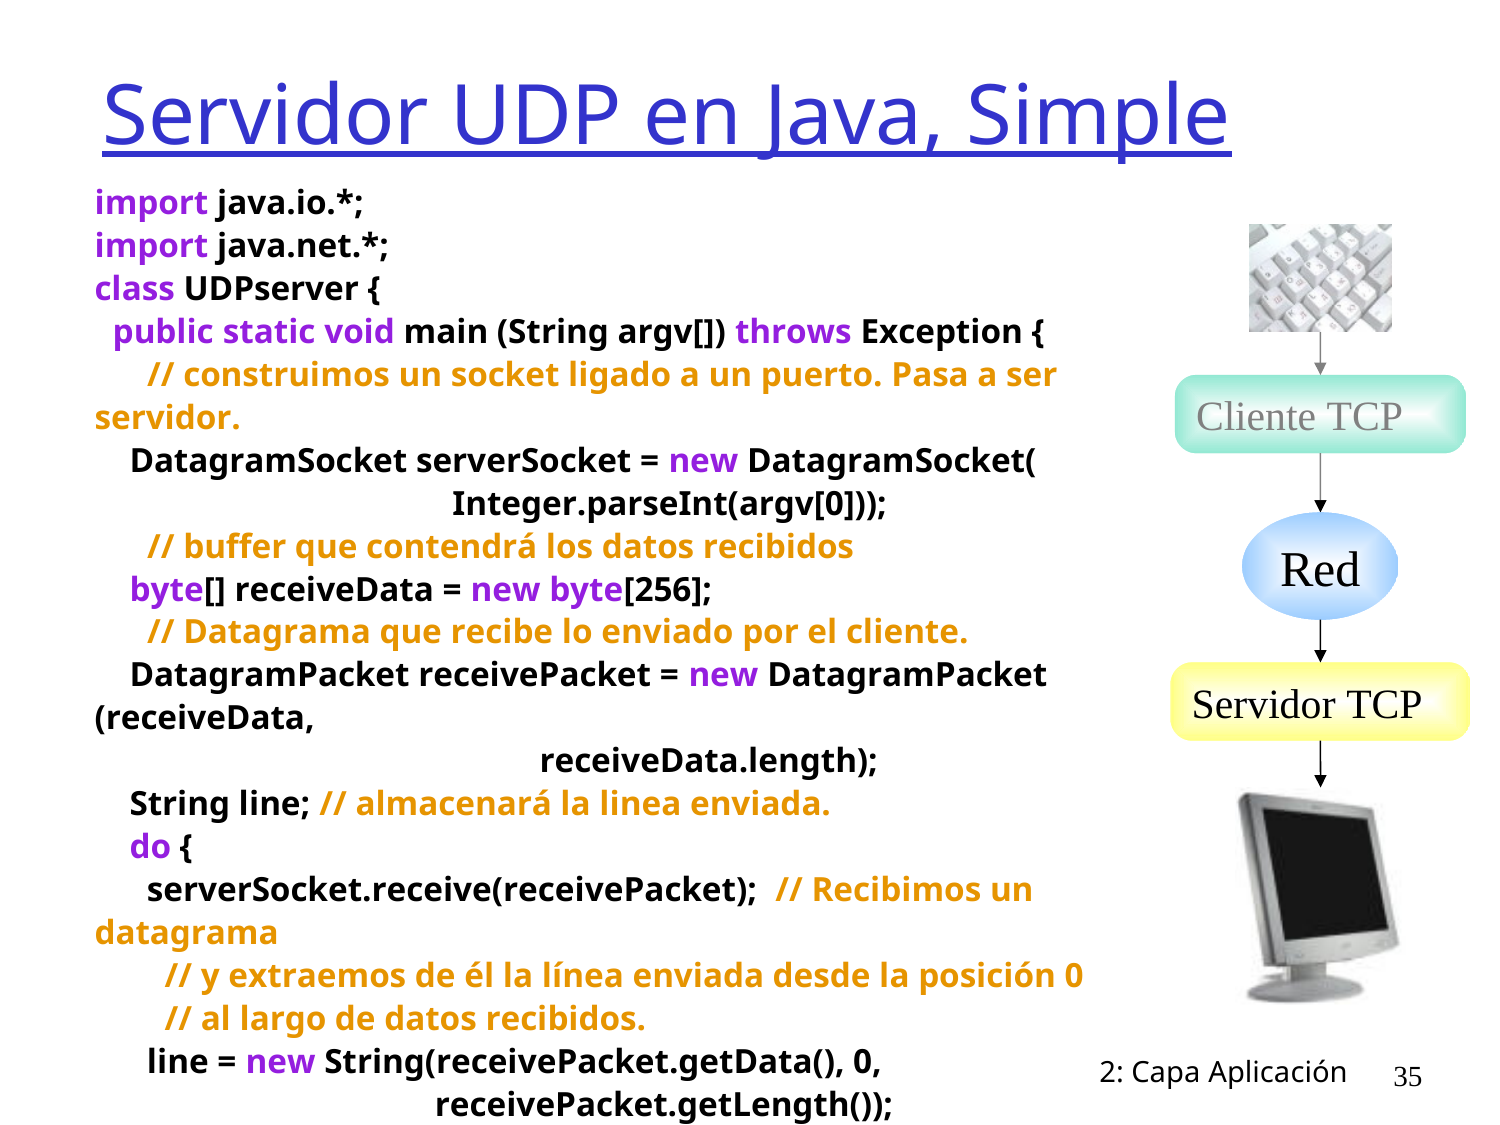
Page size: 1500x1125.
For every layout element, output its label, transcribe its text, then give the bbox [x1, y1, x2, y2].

text_box Servidor TCP [1170, 662, 1471, 741]
text_box Red [1242, 512, 1399, 620]
picture [1235, 787, 1406, 1009]
text_box [1162, 212, 1476, 501]
title Servidor UDP en Java, Simple [87, 37, 1363, 188]
list import java.io.*; import java.net.*; class UDPserver { public static void main (String argv[]) throws Exception { // construimos un socket ligado a un puerto. Pasa a ser servidor. DatagramSocket serverSocket = new DatagramSocket( Integer.parseInt(argv[0])); // buffer que contendrá los datos recibidos byte[] receiveData = new byte[256]; // Datagrama que recibe lo enviado por el cliente. DatagramPacket receivePacket = new DatagramPacket (receiveData, receiveData.length); String line; // almacenará la linea enviada. do { serverSocket.receive(receivePacket); // Recibimos un datagrama // y extraemos de él la línea enviada desde la posición 0 // al largo de datos recibidos. line = new String(receivePacket.getData(), 0, receivePacket.getLength()); System.out.print(line); // muestra línea en pantalla. }while(!line.equals("quit"+'\n')); // Cerramos ambos sockets serverSocket.close(); } } [24, 172, 1213, 1125]
